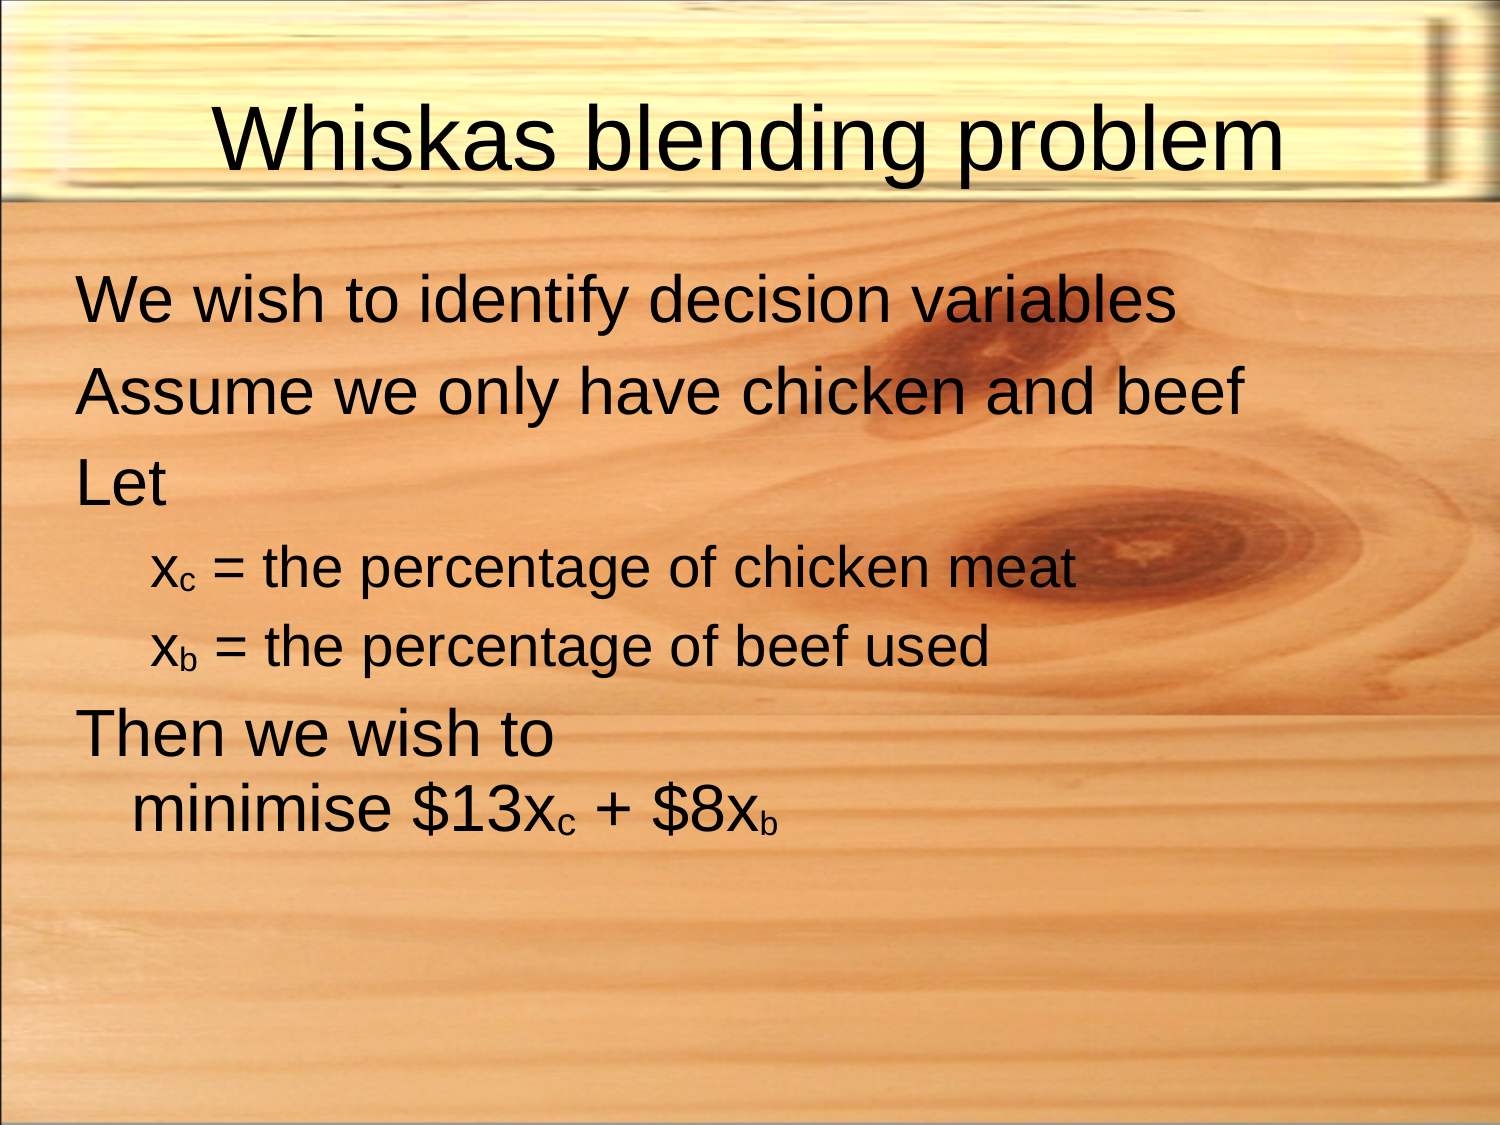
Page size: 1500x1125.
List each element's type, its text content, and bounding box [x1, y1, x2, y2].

list We wish to identify decision variables Assume we only have chicken and beef Let xc = the percentage of chicken meat xb = the percentage of beef used Then we wish to minimise $13xc + $8xb [75, 262, 1426, 991]
title Whiskas blending problem [75, 52, 1426, 226]
picture [0, 0, 1500, 1125]
